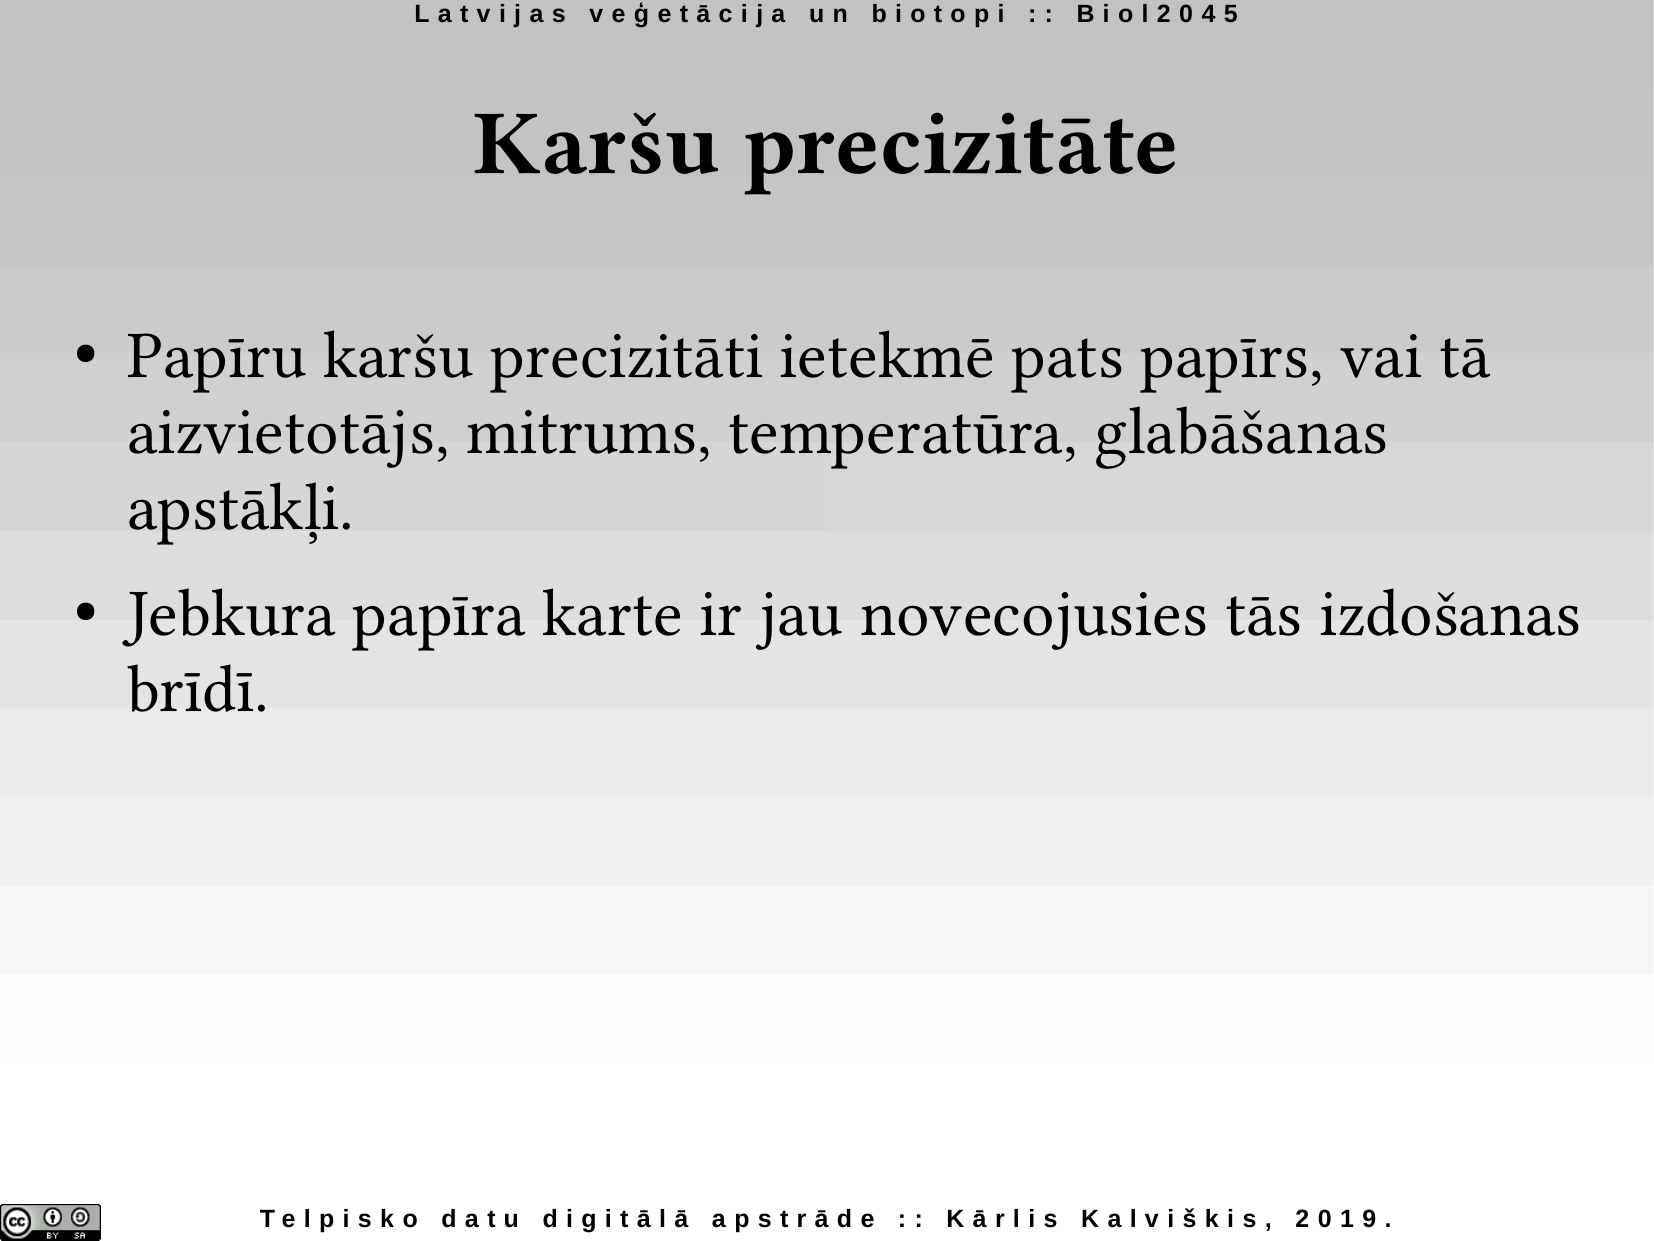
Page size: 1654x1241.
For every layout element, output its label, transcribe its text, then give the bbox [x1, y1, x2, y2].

list Papīru karšu precizitāti ietekmē pats papīrs, vai tā aizvietotājs, mitrums, temperatūra, glabāšanas apstākļi. Jebkura papīra karte ir jau novecojusies tās izdošanas brīdī. [56, 317, 1600, 1175]
picture [0, 287, 1654, 1241]
title Karšu precizitāte [0, 1, 1654, 287]
